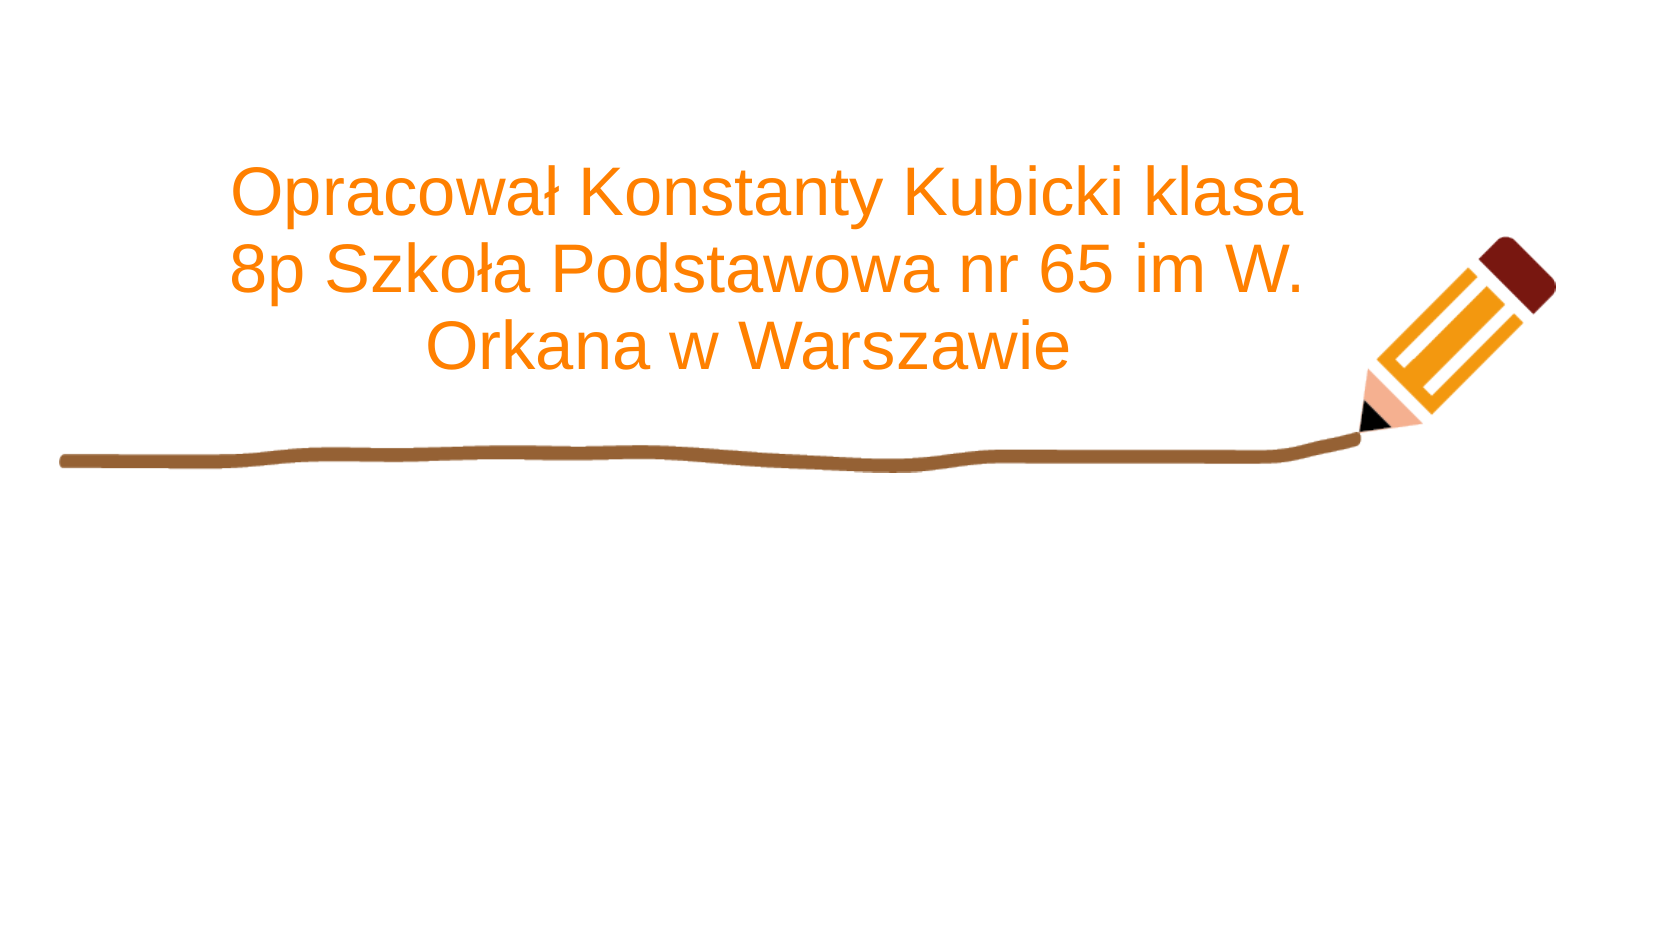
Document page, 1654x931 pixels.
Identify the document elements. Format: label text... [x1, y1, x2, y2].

title Opracował Konstanty Kubicki klasa 8p Szkoła Podstawowa nr 65 im W. Orkana w Warszawie [206, 153, 1329, 384]
picture [59, 236, 1556, 473]
